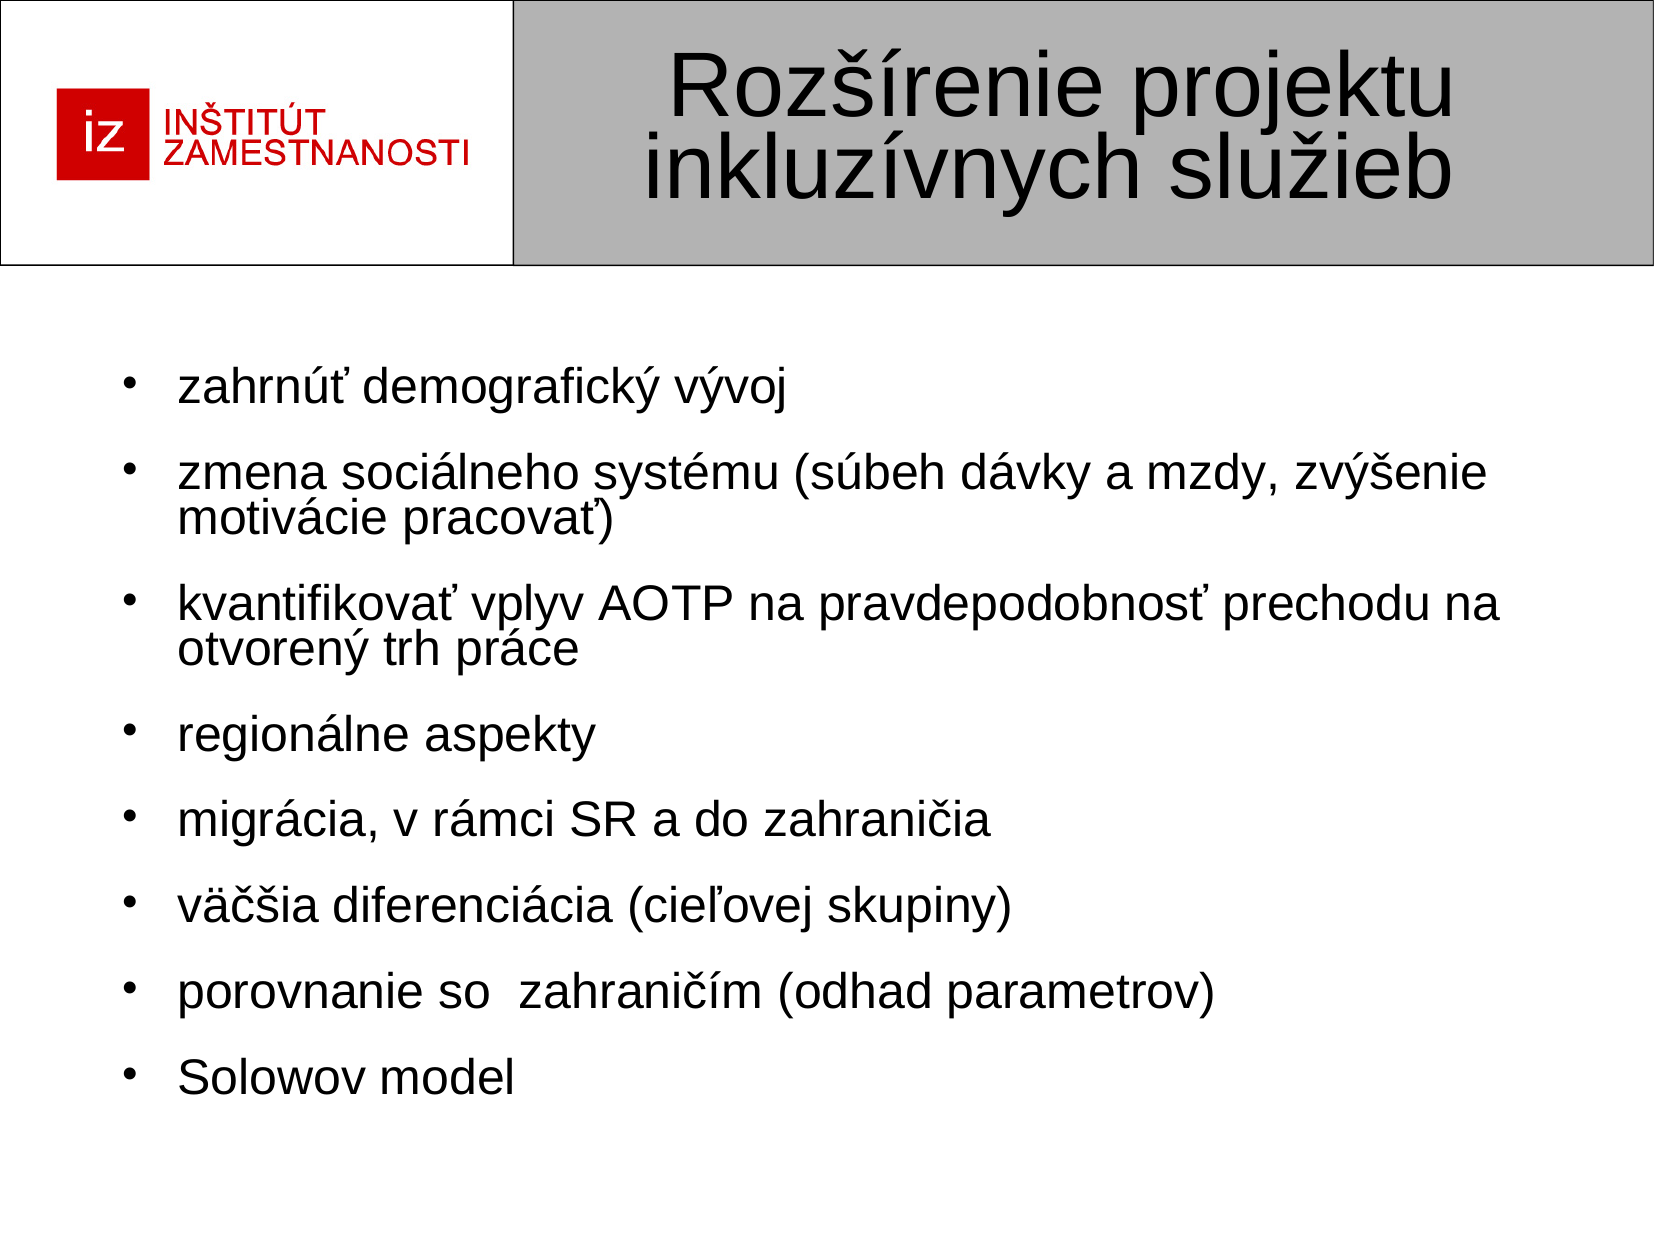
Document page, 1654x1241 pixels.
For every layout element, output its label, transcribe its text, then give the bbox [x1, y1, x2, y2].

list zahrnúť demografický vývoj zmena sociálneho systému (súbeh dávky a mzdy, zvýšenie motivácie pracovať) kvantifikovať vplyv AOTP na pravdepodobnosť prechodu na otvorený trh práce regionálne aspekty migrácia, v rámci SR a do zahraničia väčšia diferenciácia (cieľovej skupiny) porovnanie so zahraničím (odhad parametrov) Solowov model [121, 344, 1533, 1126]
title Rozšírenie projektu inkluzívnych služieb [560, 29, 1565, 236]
picture [5, 7, 512, 256]
